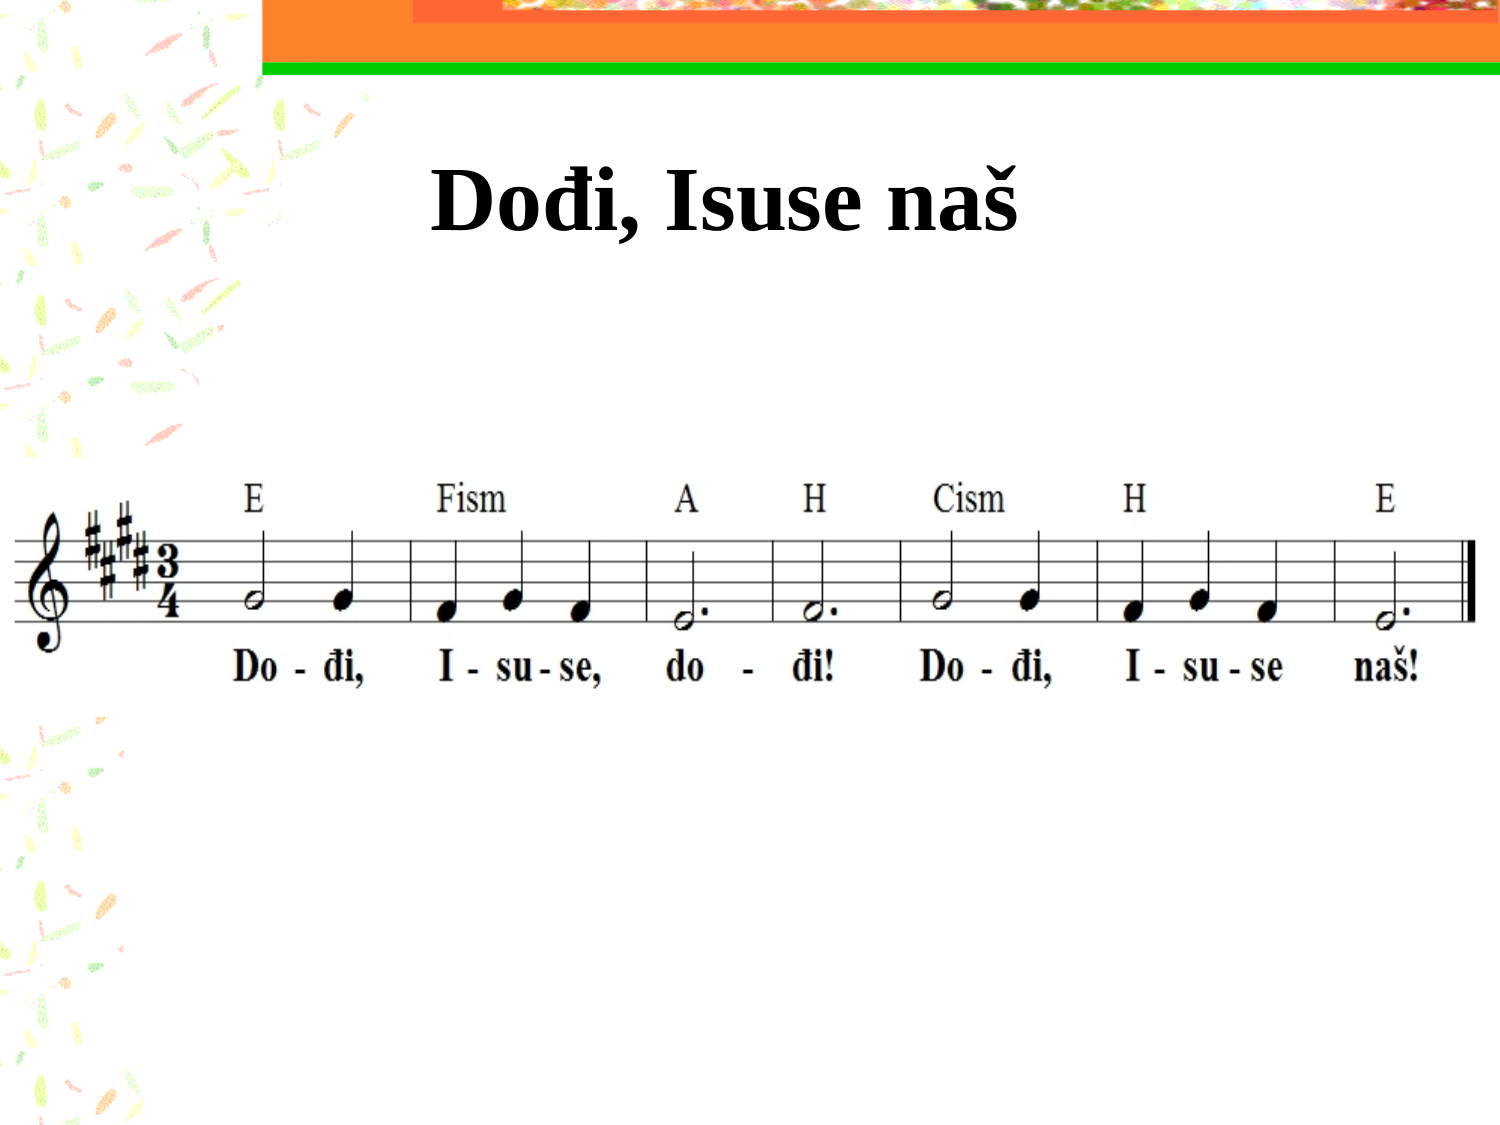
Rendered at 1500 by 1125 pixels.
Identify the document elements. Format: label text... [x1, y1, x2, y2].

picture [412, 0, 1500, 23]
picture [0, 0, 1500, 1125]
text_box Dođi, Isuse naš [87, 99, 1363, 288]
